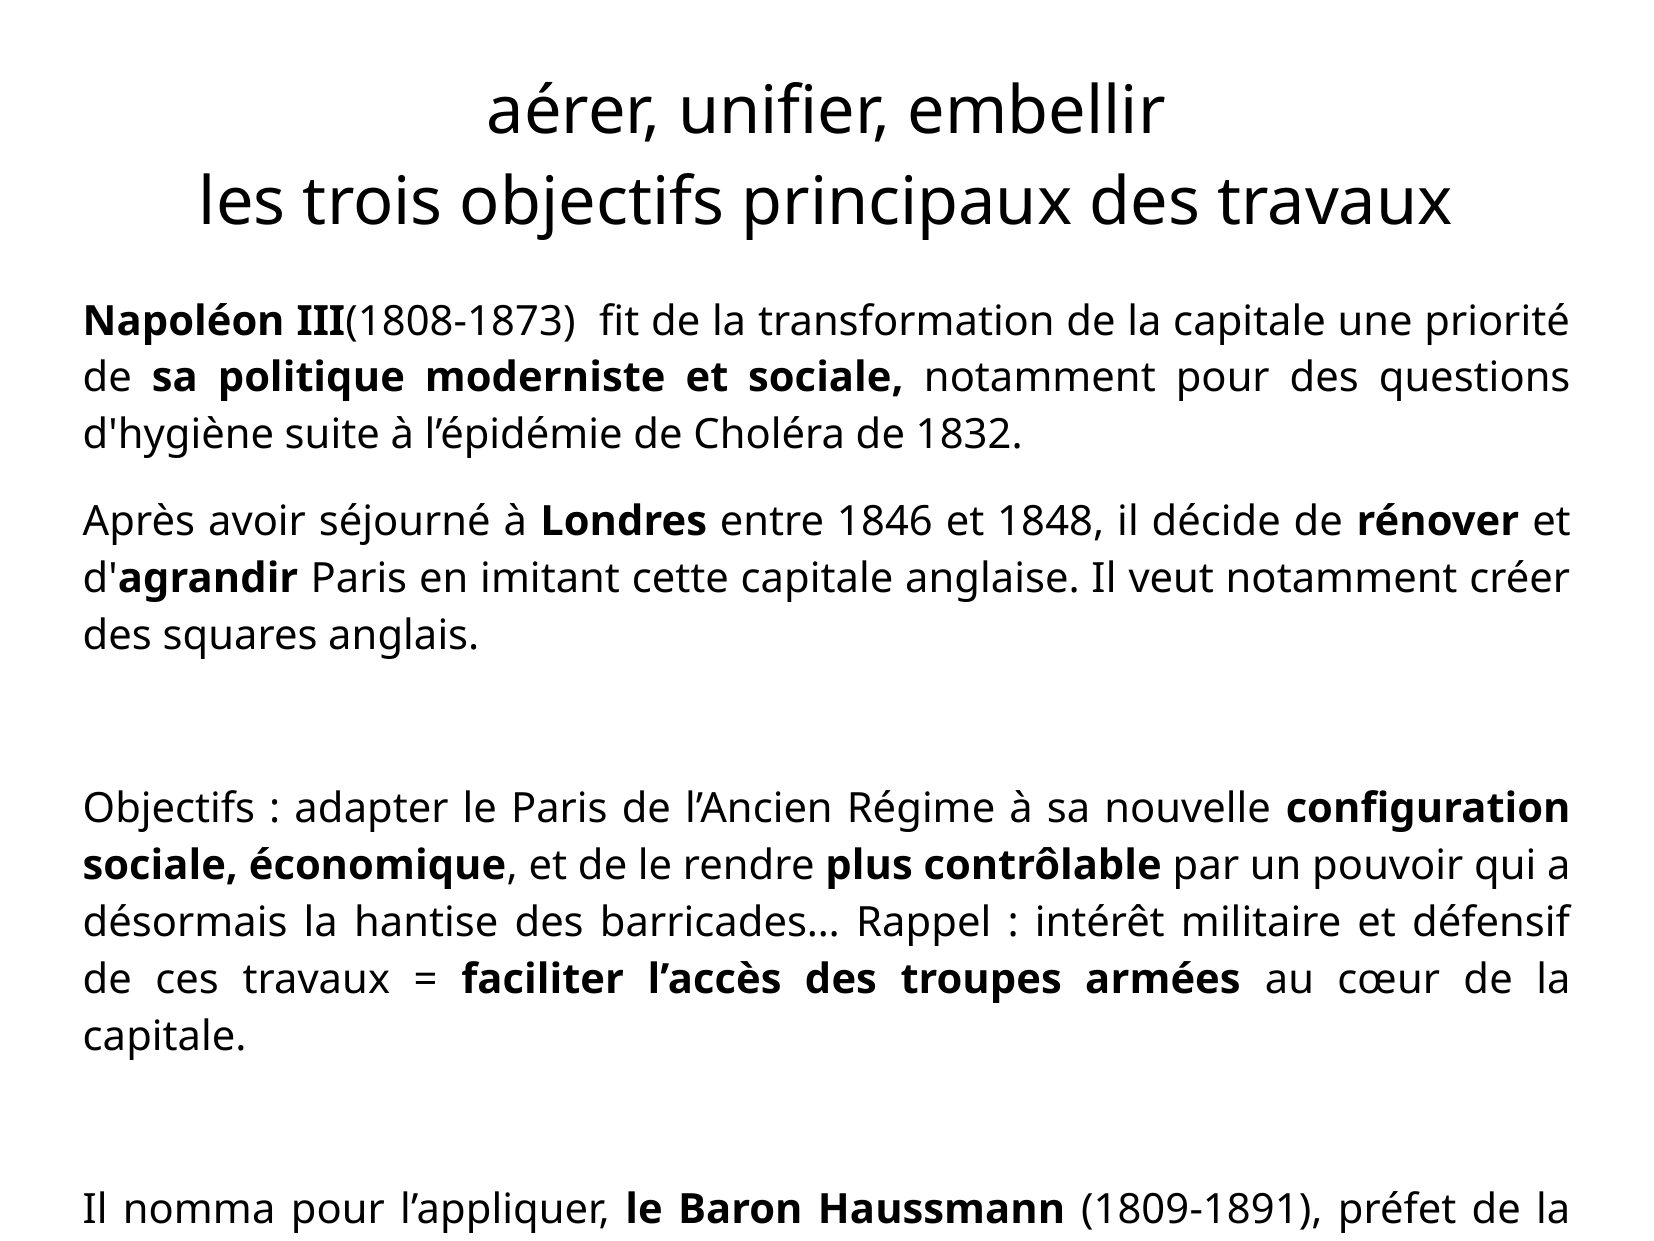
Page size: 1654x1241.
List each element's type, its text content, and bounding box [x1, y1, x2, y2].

list Napoléon III(1808-1873) fit de la transformation de la capitale une priorité de sa politique moderniste et sociale, notamment pour des questions d'hygiène suite à l’épidémie de Choléra de 1832. Après avoir séjourné à Londres entre 1846 et 1848, il décide de rénover et d'agrandir Paris en imitant cette capitale anglaise. Il veut notamment créer des squares anglais. Objectifs : adapter le Paris de l’Ancien Régime à sa nouvelle configuration sociale, économique, et de le rendre plus contrôlable par un pouvoir qui a désormais la hantise des barricades… Rappel : intérêt militaire et défensif de ces travaux = faciliter l’accès des troupes armées au cœur de la capitale. Il nomma pour l’appliquer, le Baron Haussmann (1809-1891), préfet de la Seine, le 22 juin 1853. [82, 290, 1571, 1196]
title aérer, unifier, embellir les trois objectifs principaux des travaux [82, 49, 1571, 257]
